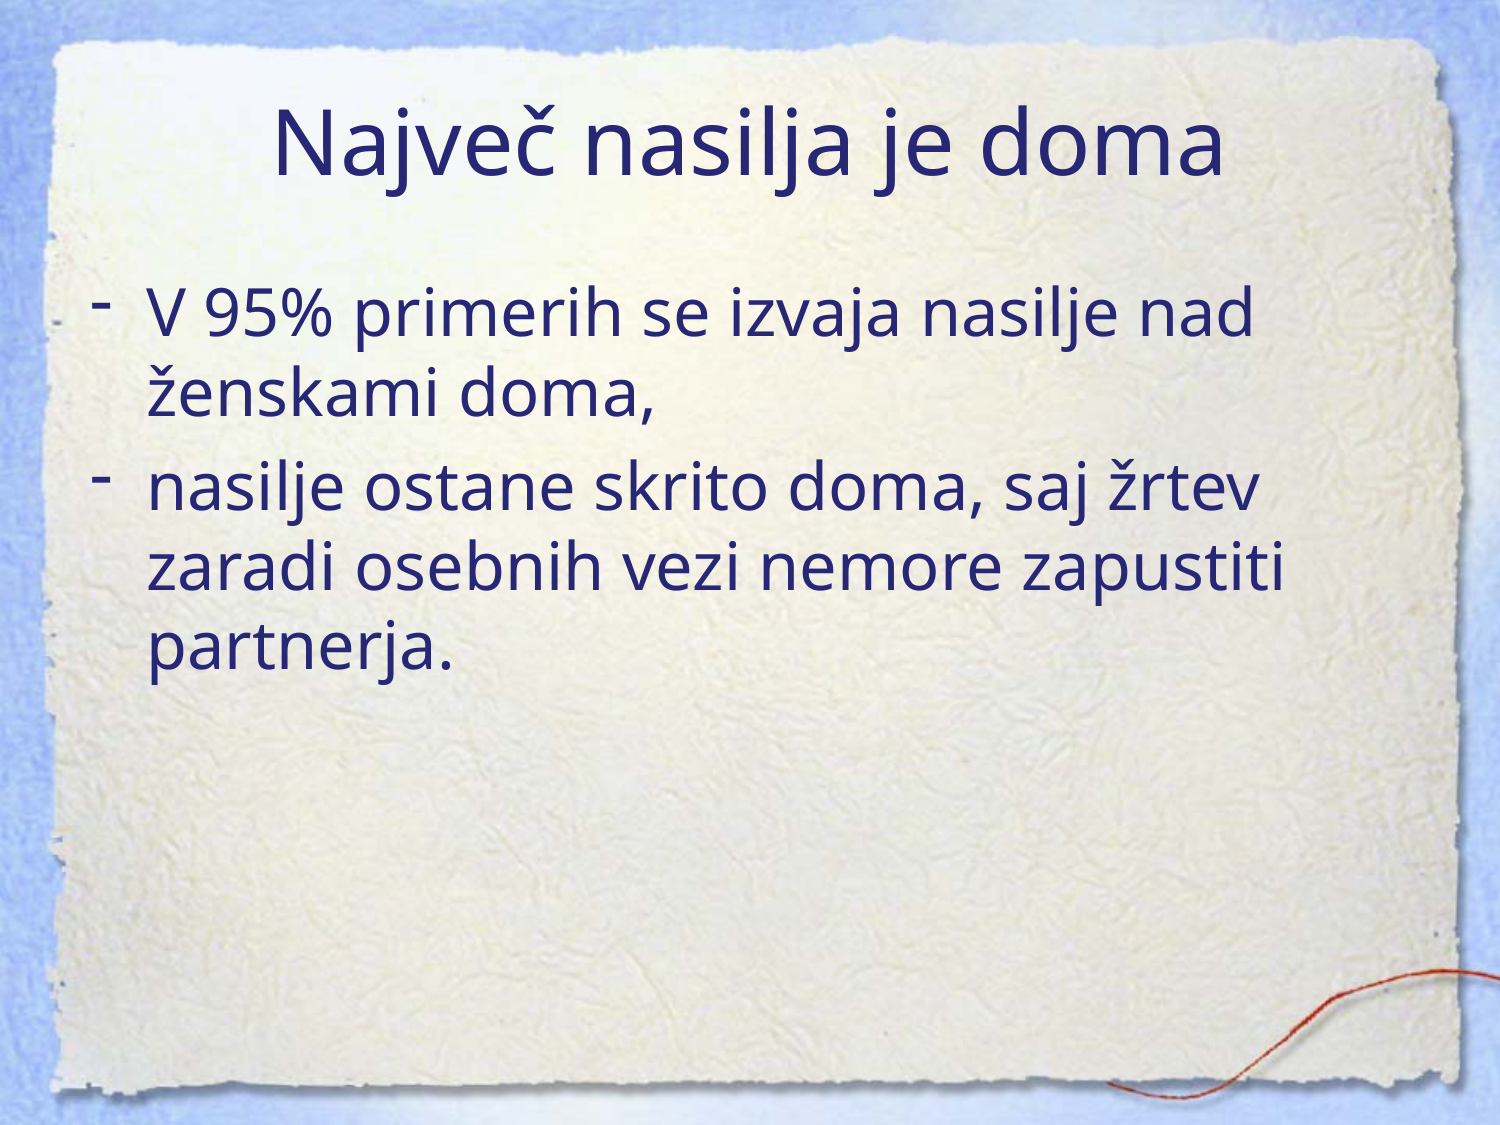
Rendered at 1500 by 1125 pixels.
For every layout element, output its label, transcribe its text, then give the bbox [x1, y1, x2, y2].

title Največ nasilja je doma [75, 45, 1425, 233]
list V 95% primerih se izvaja nasilje nad ženskami doma, nasilje ostane skrito doma, saj žrtev zaradi osebnih vezi nemore zapustiti partnerja. [75, 262, 1425, 1005]
picture [0, 0, 1500, 1125]
